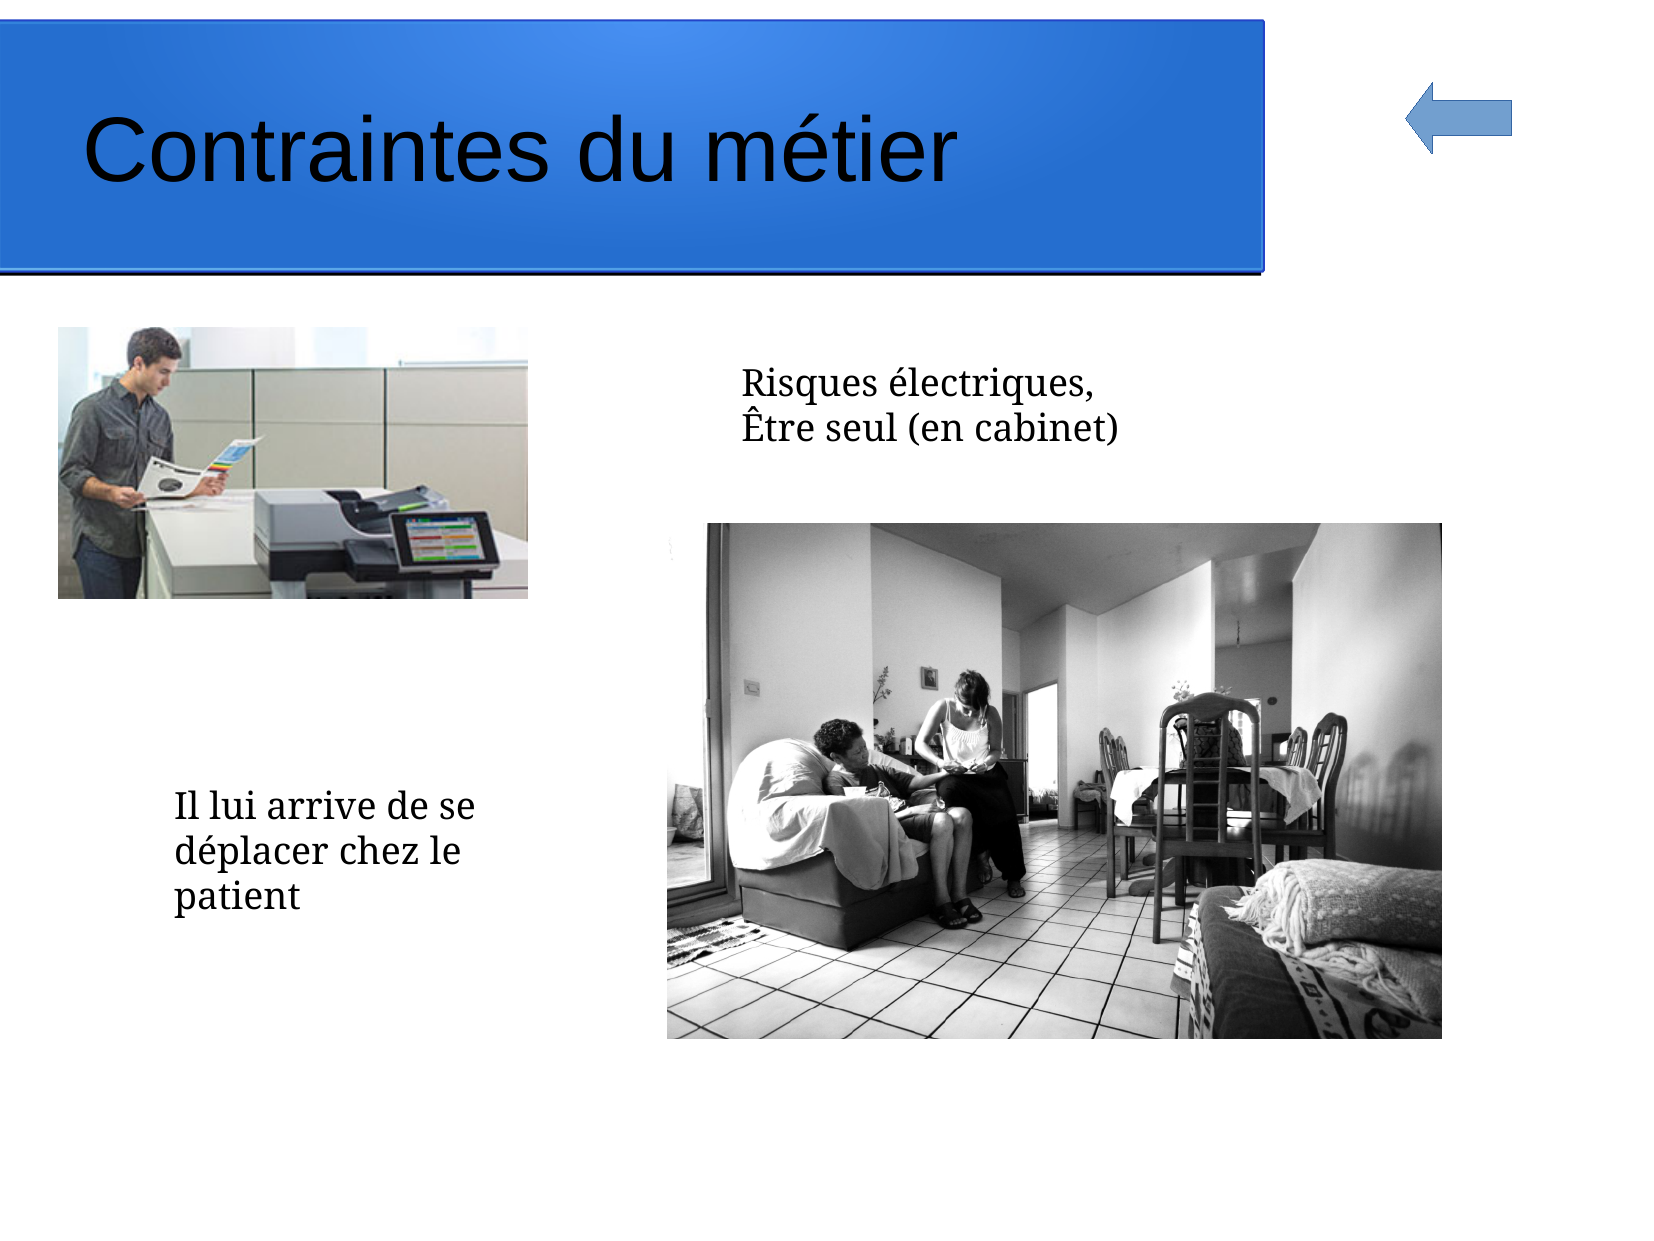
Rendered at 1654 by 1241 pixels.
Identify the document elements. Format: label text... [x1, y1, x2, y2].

picture [667, 523, 1442, 1039]
text_box Risques électriques, Être seul (en cabinet) [726, 351, 1360, 457]
title Contraintes du métier [82, 47, 1235, 252]
text_box [1405, 82, 1512, 154]
picture [58, 327, 528, 599]
text_box Il lui arrive de se déplacer chez le patient [159, 774, 502, 925]
